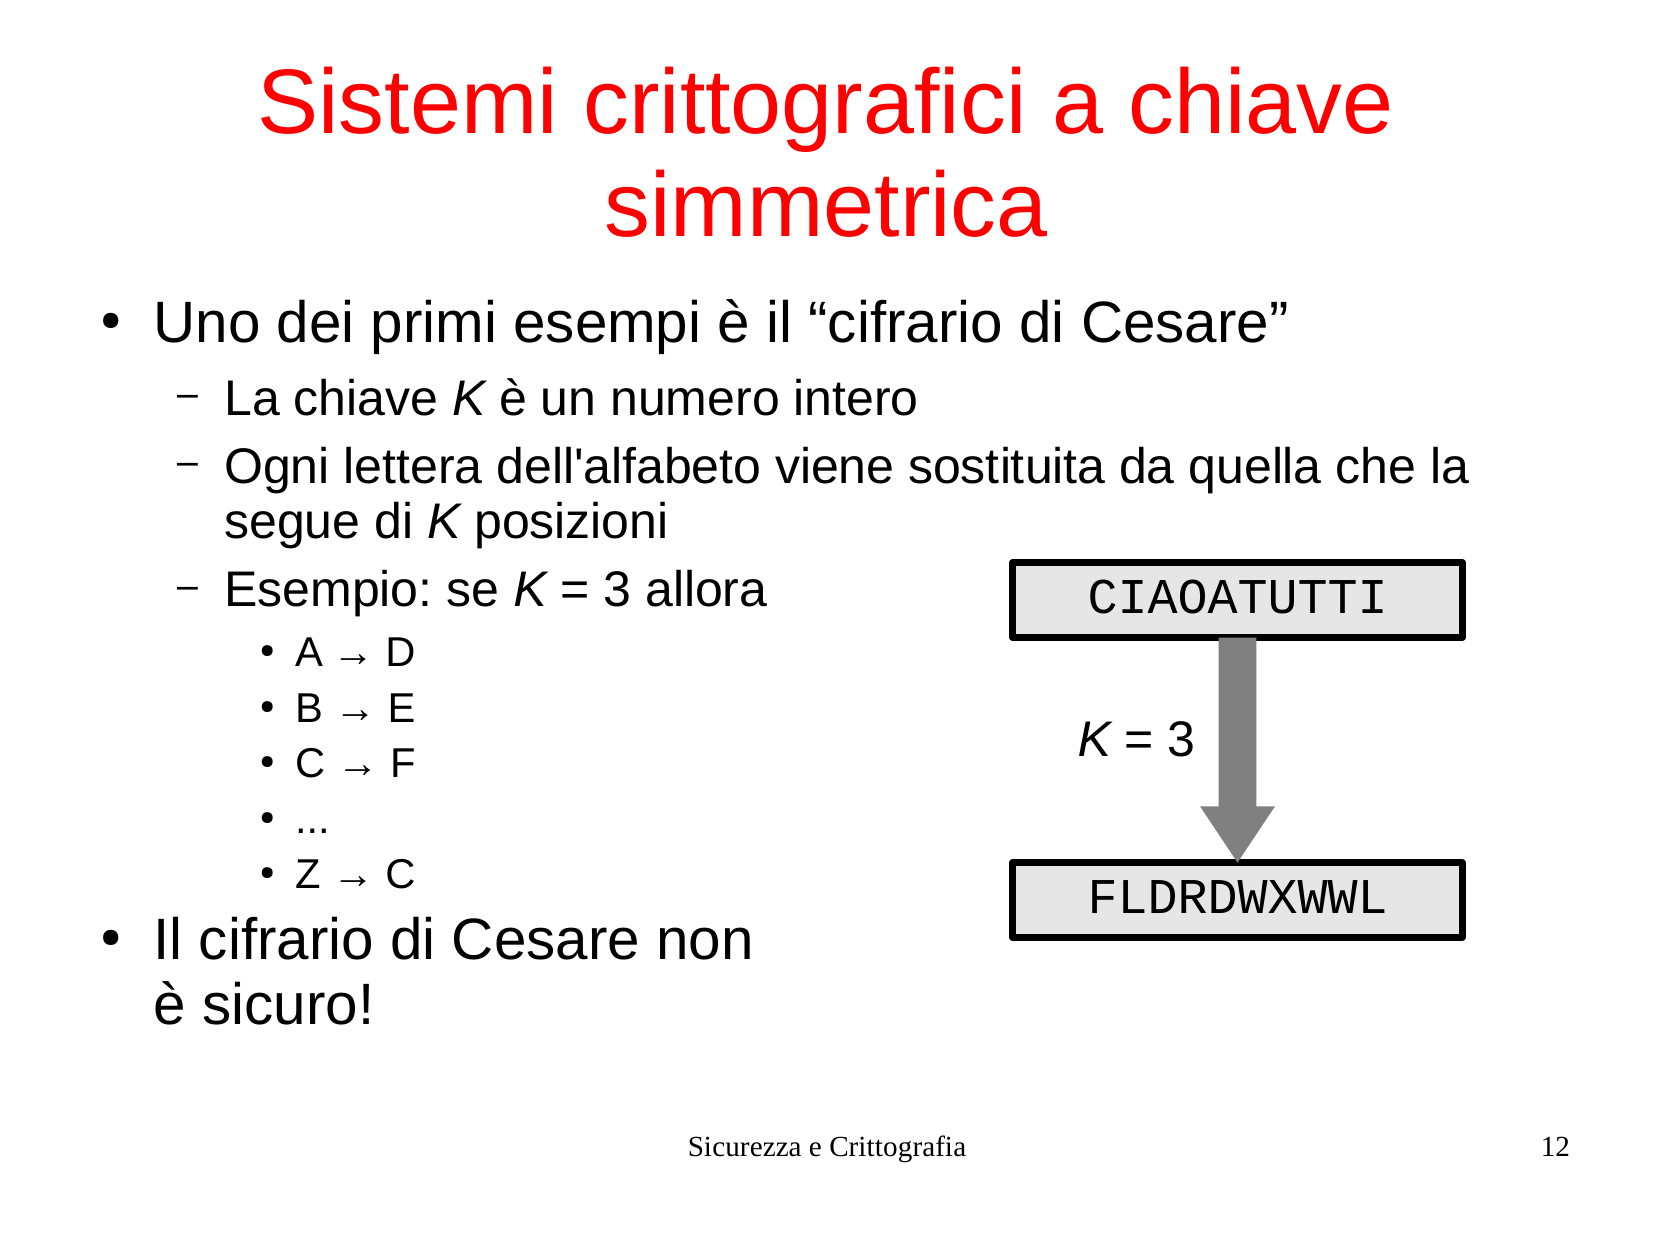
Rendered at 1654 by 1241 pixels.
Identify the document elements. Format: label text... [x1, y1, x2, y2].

text_box CIAOATUTTI [1012, 562, 1463, 638]
text_box [1200, 637, 1276, 863]
list Uno dei primi esempi è il “cifrario di Cesare” La chiave K è un numero intero Ogni lettera dell'alfabeto viene sostituita da quella che la segue di K posizioni Esempio: se K = 3 allora A → D B → E C → F ... Z → C Il cifrario di Cesare non è sicuro! [82, 290, 1571, 1109]
text_box FLDRDWXWWL [1012, 862, 1463, 938]
text_box K = 3 [1077, 711, 1196, 768]
title Sistemi crittografici a chiave simmetrica [82, 49, 1571, 257]
